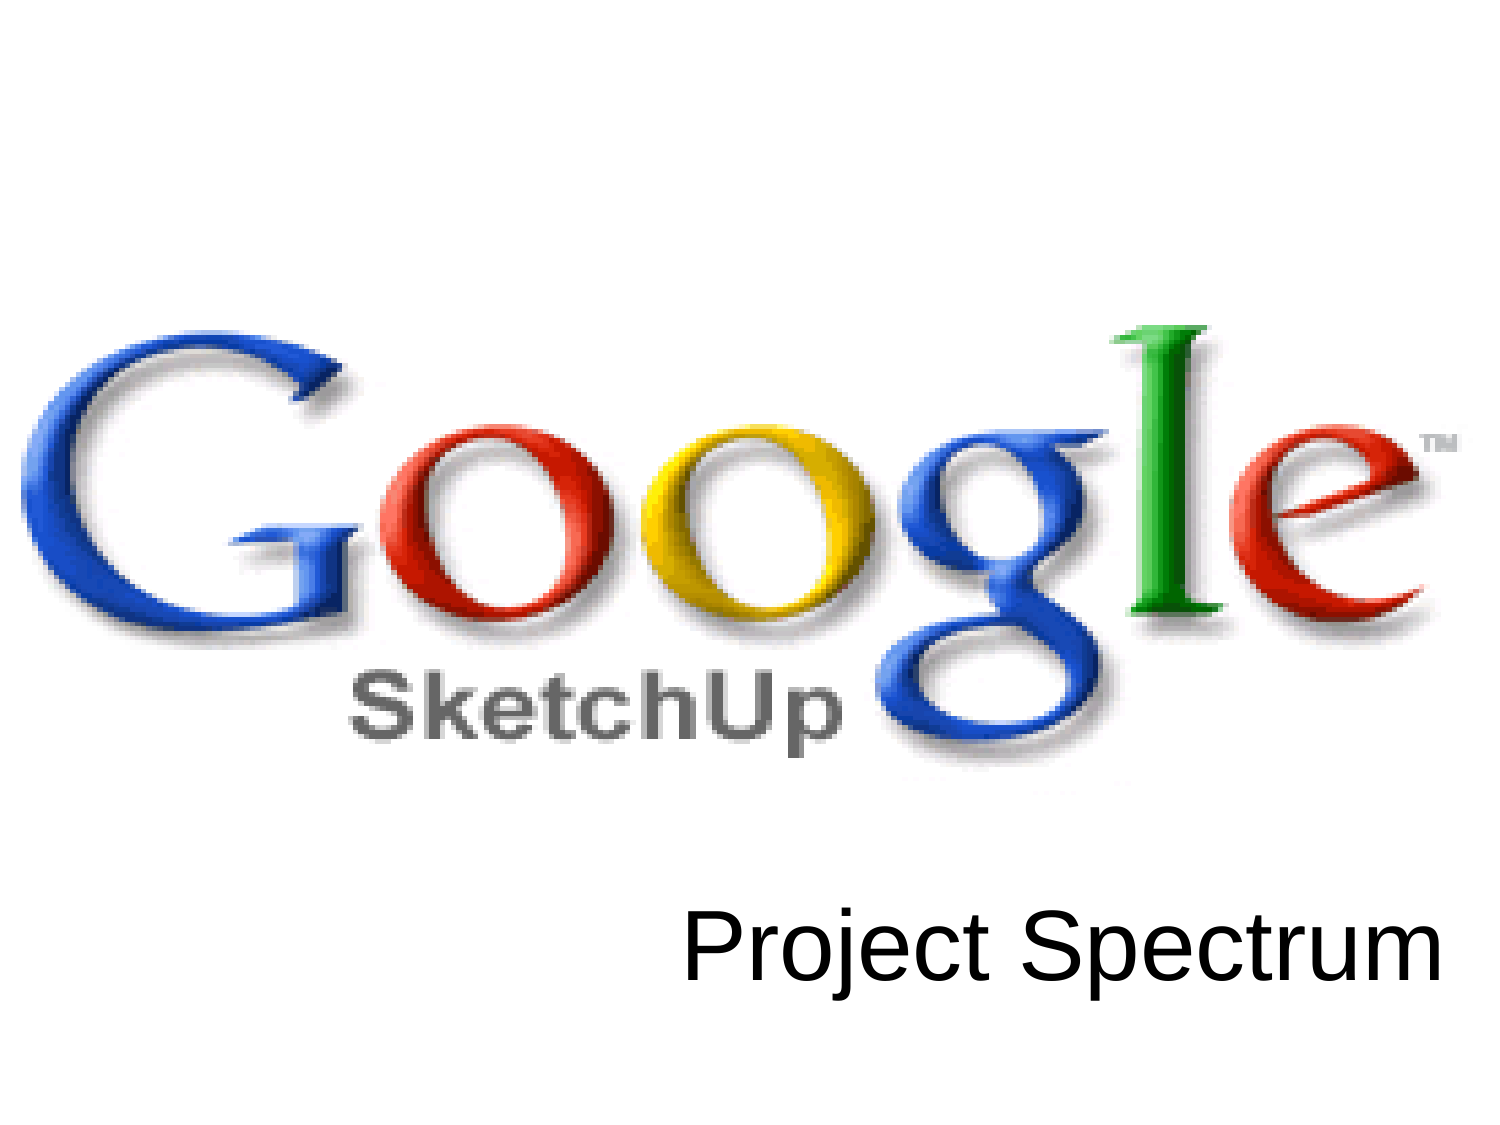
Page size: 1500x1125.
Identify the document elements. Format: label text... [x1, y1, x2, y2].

title Project Spectrum [643, 819, 1483, 1016]
picture [0, 293, 1500, 810]
